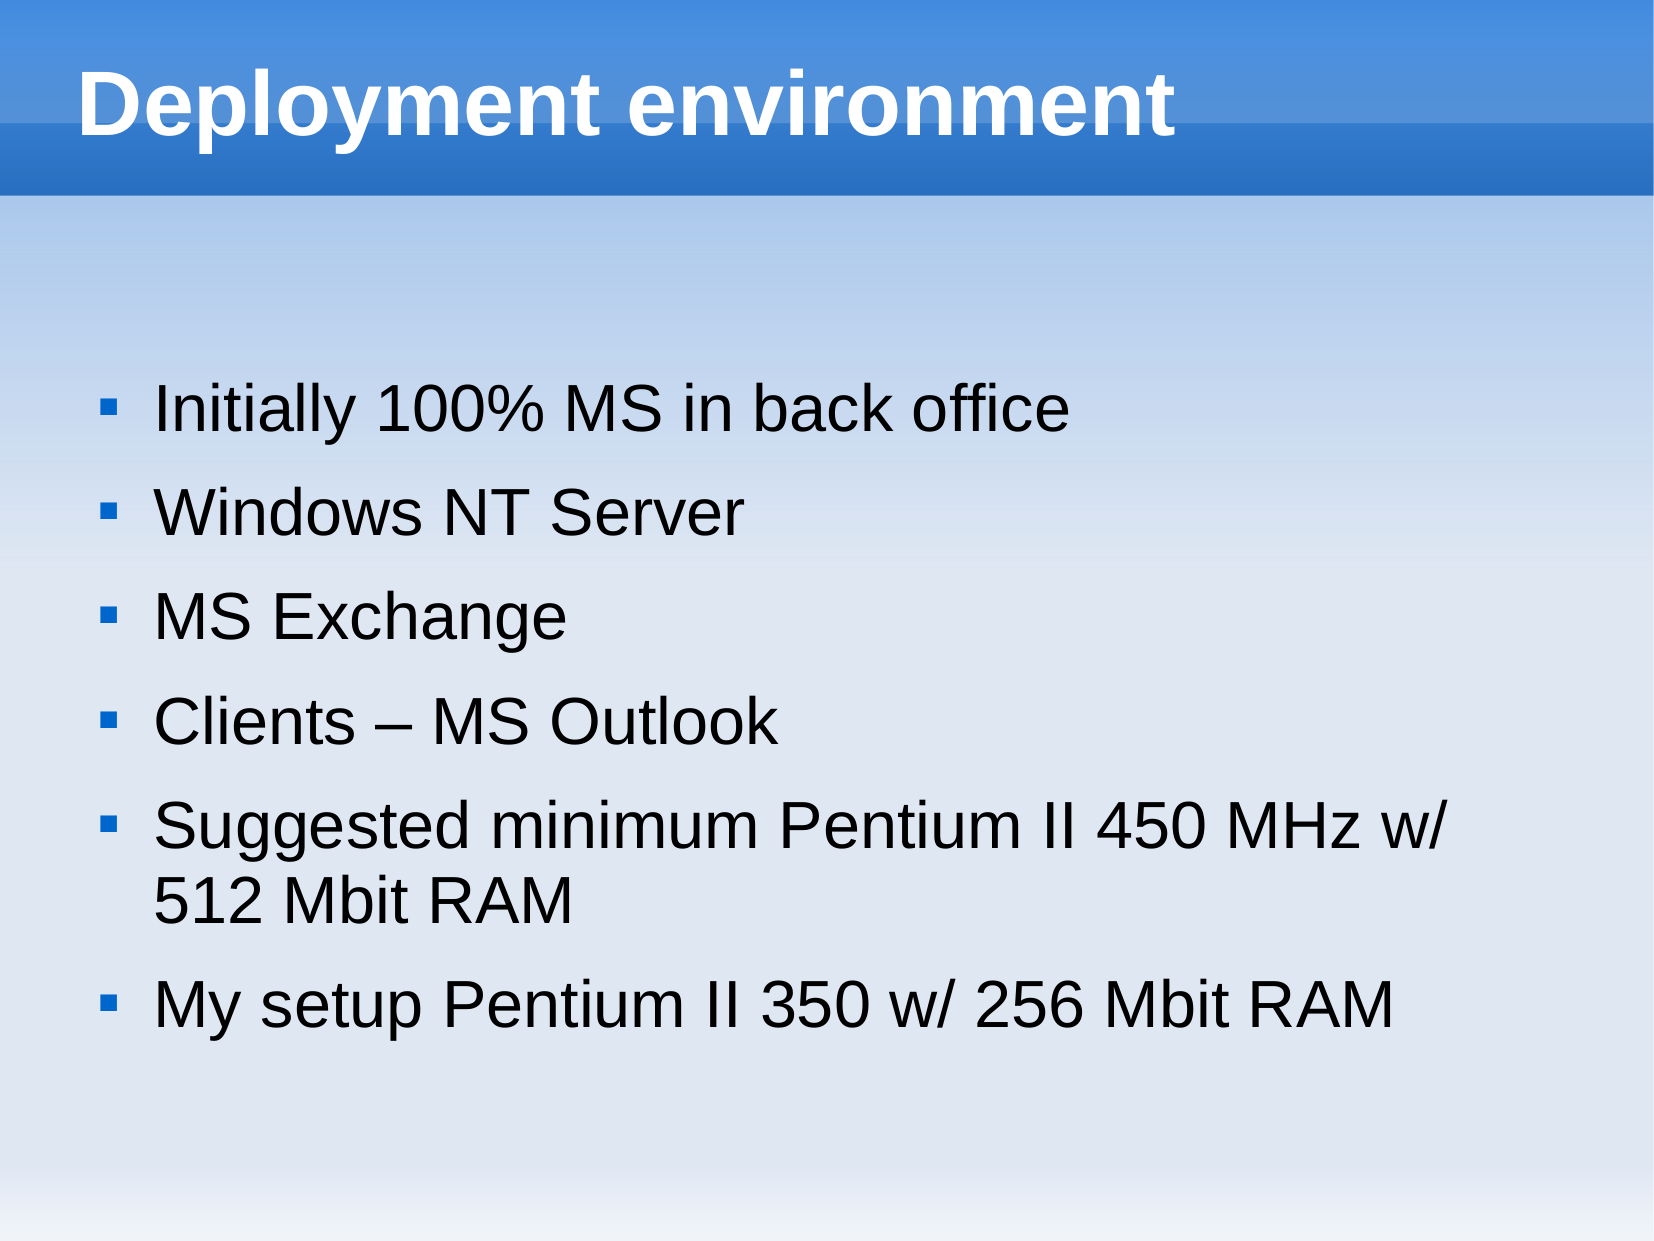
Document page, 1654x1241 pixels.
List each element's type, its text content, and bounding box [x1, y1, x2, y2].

title Deployment environment [76, 0, 1565, 208]
picture [0, 0, 1654, 1241]
list Initially 100% MS in back office Windows NT Server MS Exchange Clients – MS Outlook Suggested minimum Pentium II 450 MHz w/ 512 Mbit RAM My setup Pentium II 350 w/ 256 Mbit RAM [82, 290, 1571, 1143]
